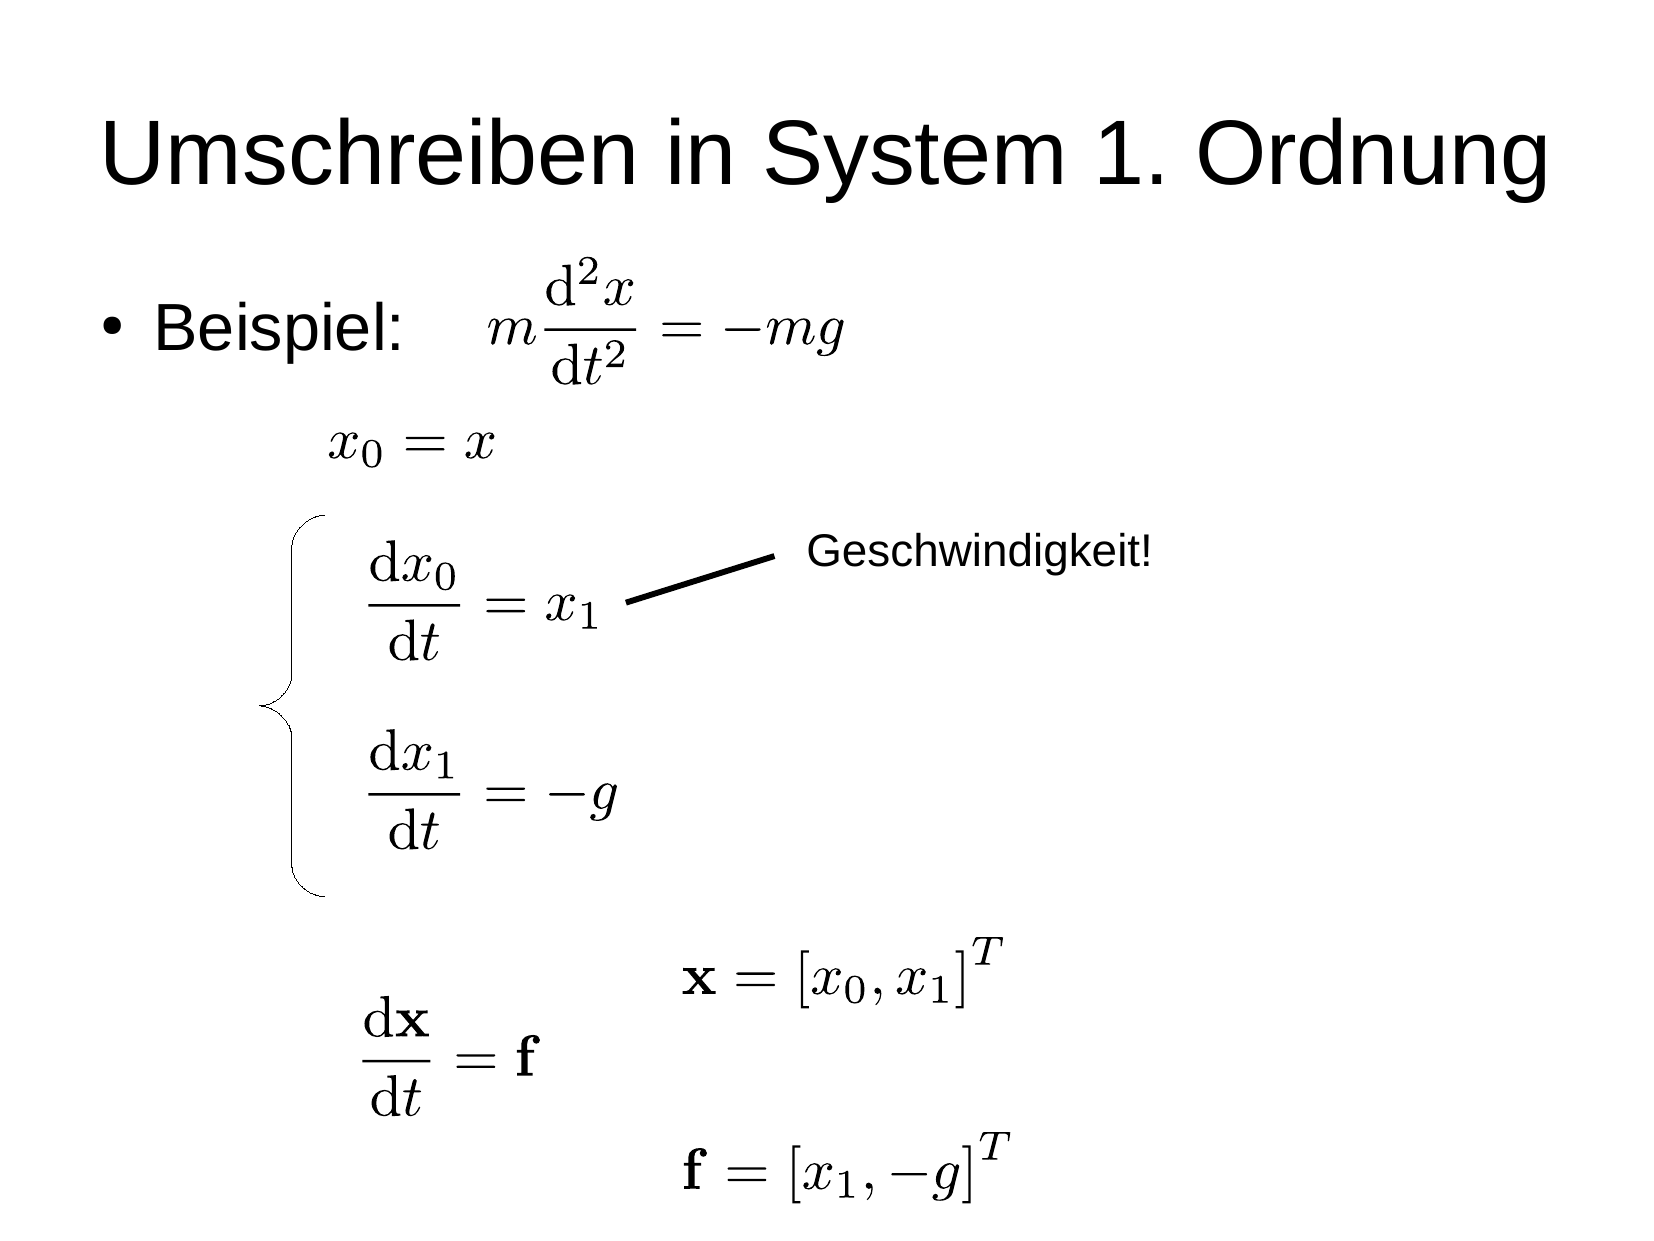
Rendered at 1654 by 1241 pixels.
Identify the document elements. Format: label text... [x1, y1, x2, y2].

text_box [681, 936, 1005, 1009]
text_box [681, 1131, 1012, 1204]
text_box [362, 995, 542, 1117]
text_box [368, 729, 620, 850]
text_box [327, 432, 497, 468]
text_box [486, 256, 846, 385]
title Umschreiben in System 1. Ordnung [82, 56, 1571, 250]
text_box [368, 540, 601, 661]
text_box Geschwindigkeit! [791, 518, 1168, 585]
list Beispiel: [82, 290, 1571, 1094]
